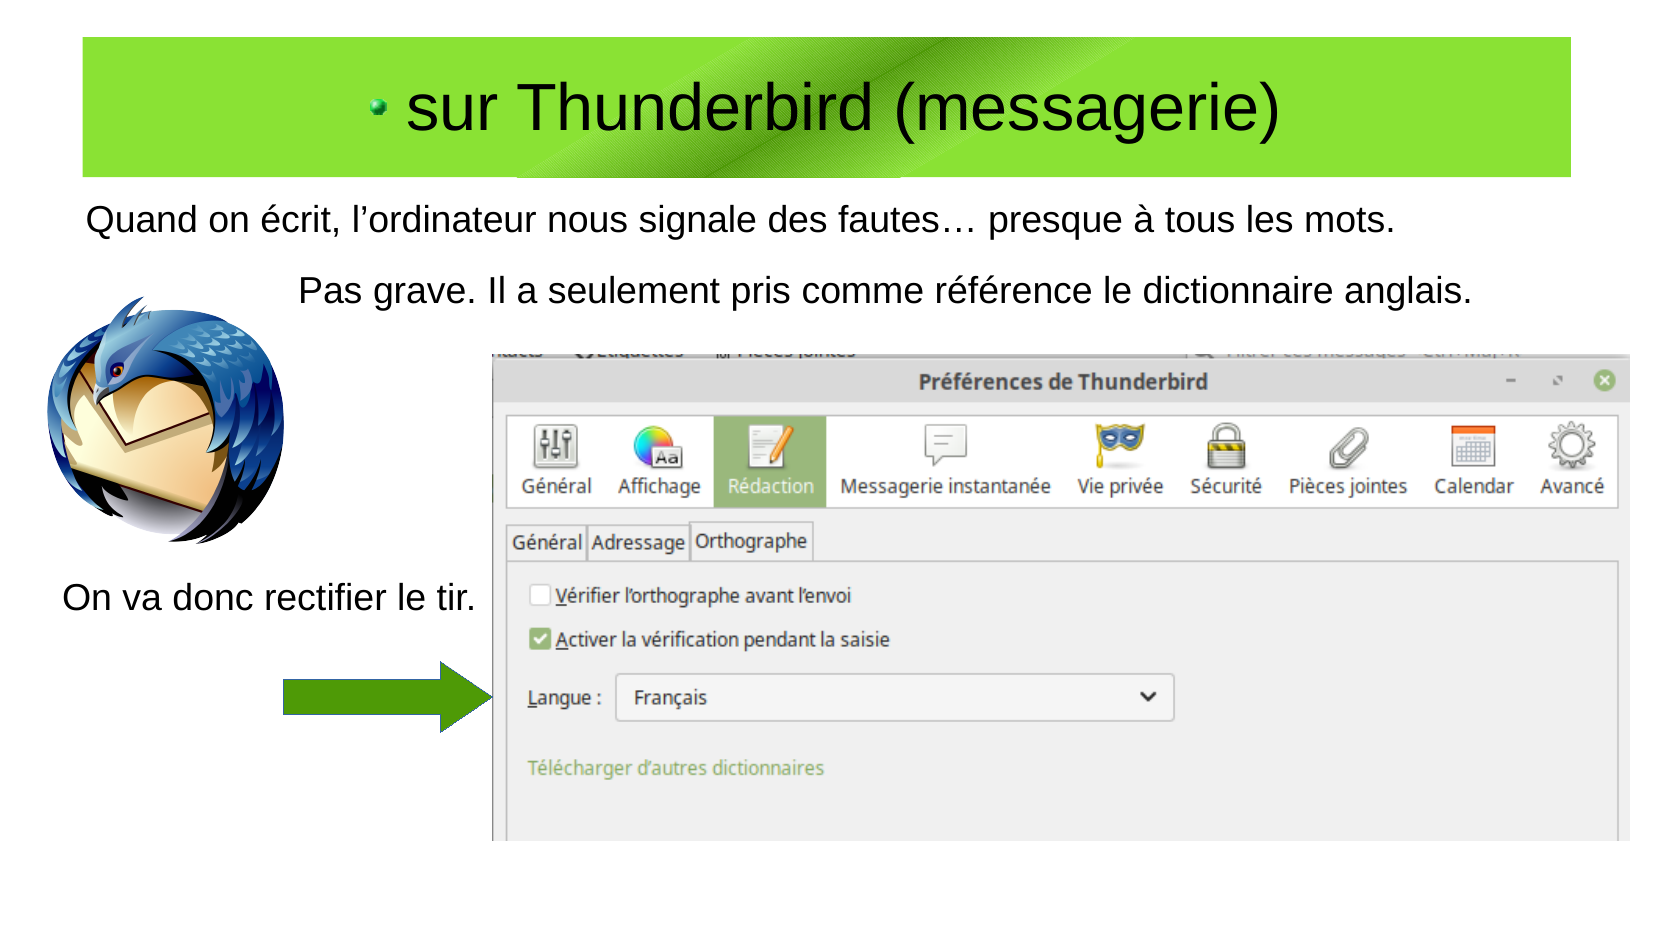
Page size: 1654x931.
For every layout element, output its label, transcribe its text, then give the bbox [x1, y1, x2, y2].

picture [47, 296, 284, 544]
text_box Pas grave. Il a seulement pris comme référence le dictionnaire anglais. [283, 262, 1571, 319]
picture [492, 354, 1630, 841]
subtitle sur Thunderbird (messagerie) [82, 37, 1571, 178]
text_box On va donc rectifier le tir. [47, 569, 492, 626]
text_box Quand on écrit, l’ordinateur nous signale des fautes… presque à tous les mots. [70, 191, 1571, 249]
text_box [283, 661, 493, 733]
